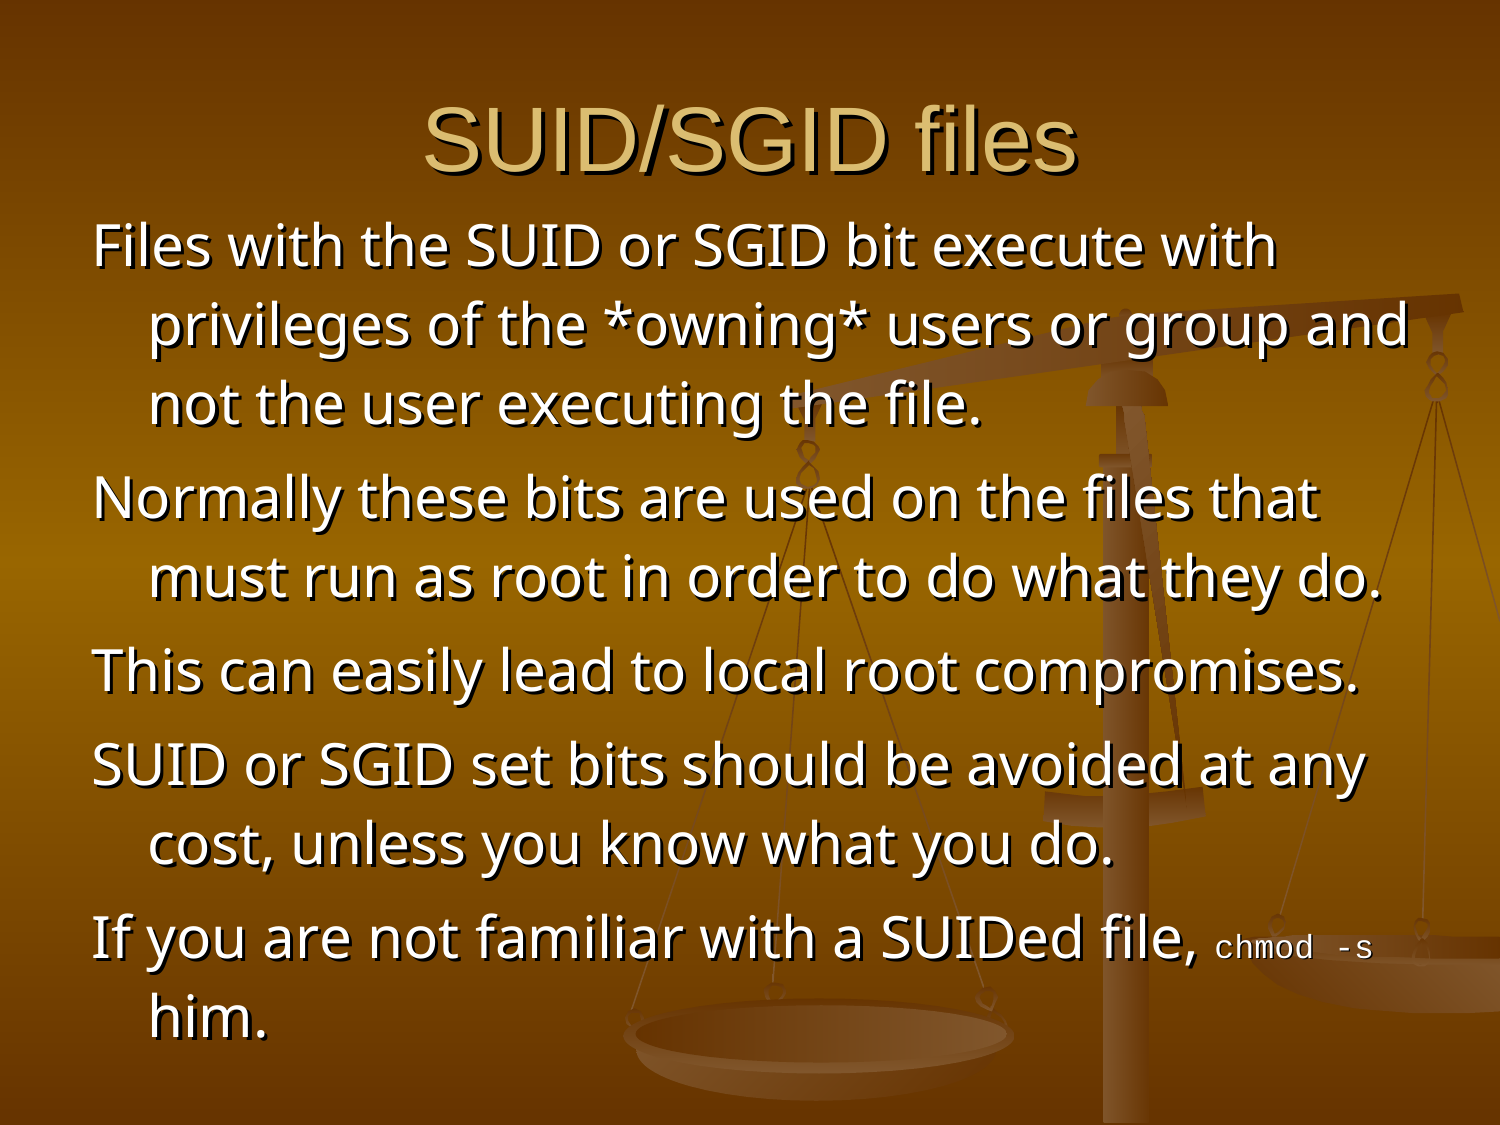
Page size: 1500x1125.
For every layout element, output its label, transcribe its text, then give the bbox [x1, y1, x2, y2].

title SUID/SGID files [75, 45, 1426, 234]
list Files with the SUID or SGID bit execute with privileges of the *owning* users or group and not the user executing the file. Normally these bits are used on the files that must run as root in order to do what they do. This can easily lead to local root compromises. SUID or SGID set bits should be avoided at any cost, unless you know what you do. If you are not familiar with a SUIDed file, chmod -s him. [76, 196, 1427, 1083]
